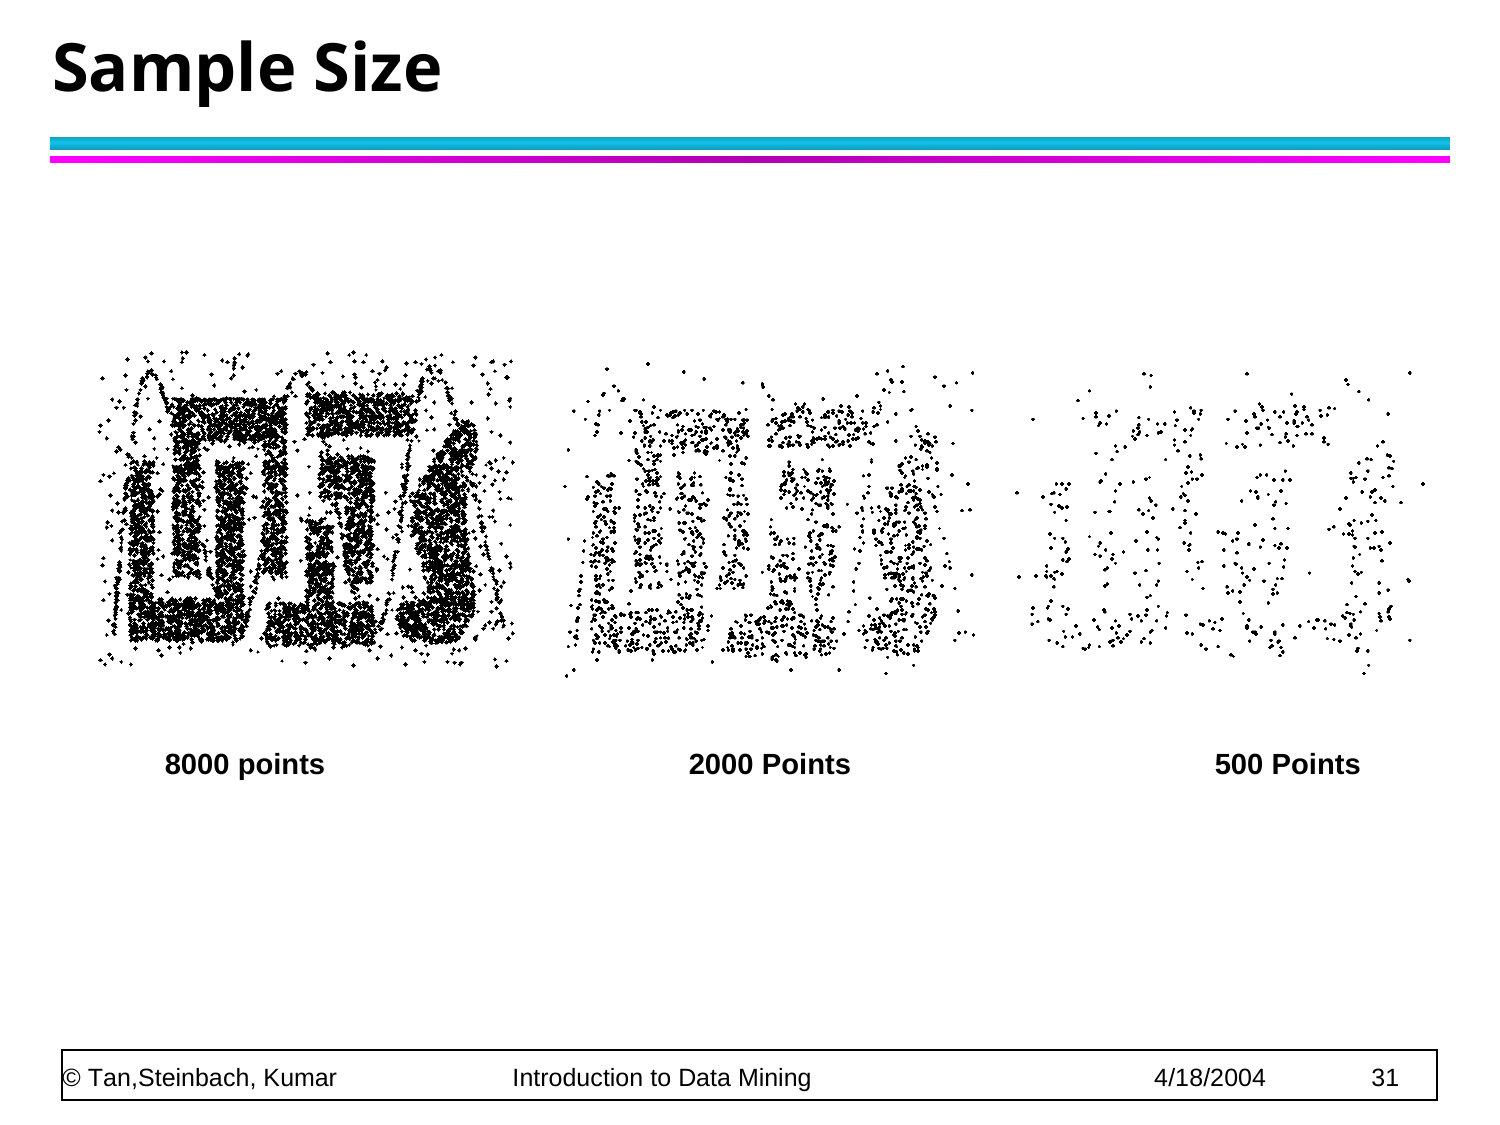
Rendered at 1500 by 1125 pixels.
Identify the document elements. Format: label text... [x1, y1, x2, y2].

title Sample Size [37, 0, 1446, 113]
picture [999, 299, 1450, 737]
list [23, 162, 1402, 988]
picture [75, 287, 988, 738]
text_box 8000 points 2000 Points 500 Points [149, 737, 1476, 788]
